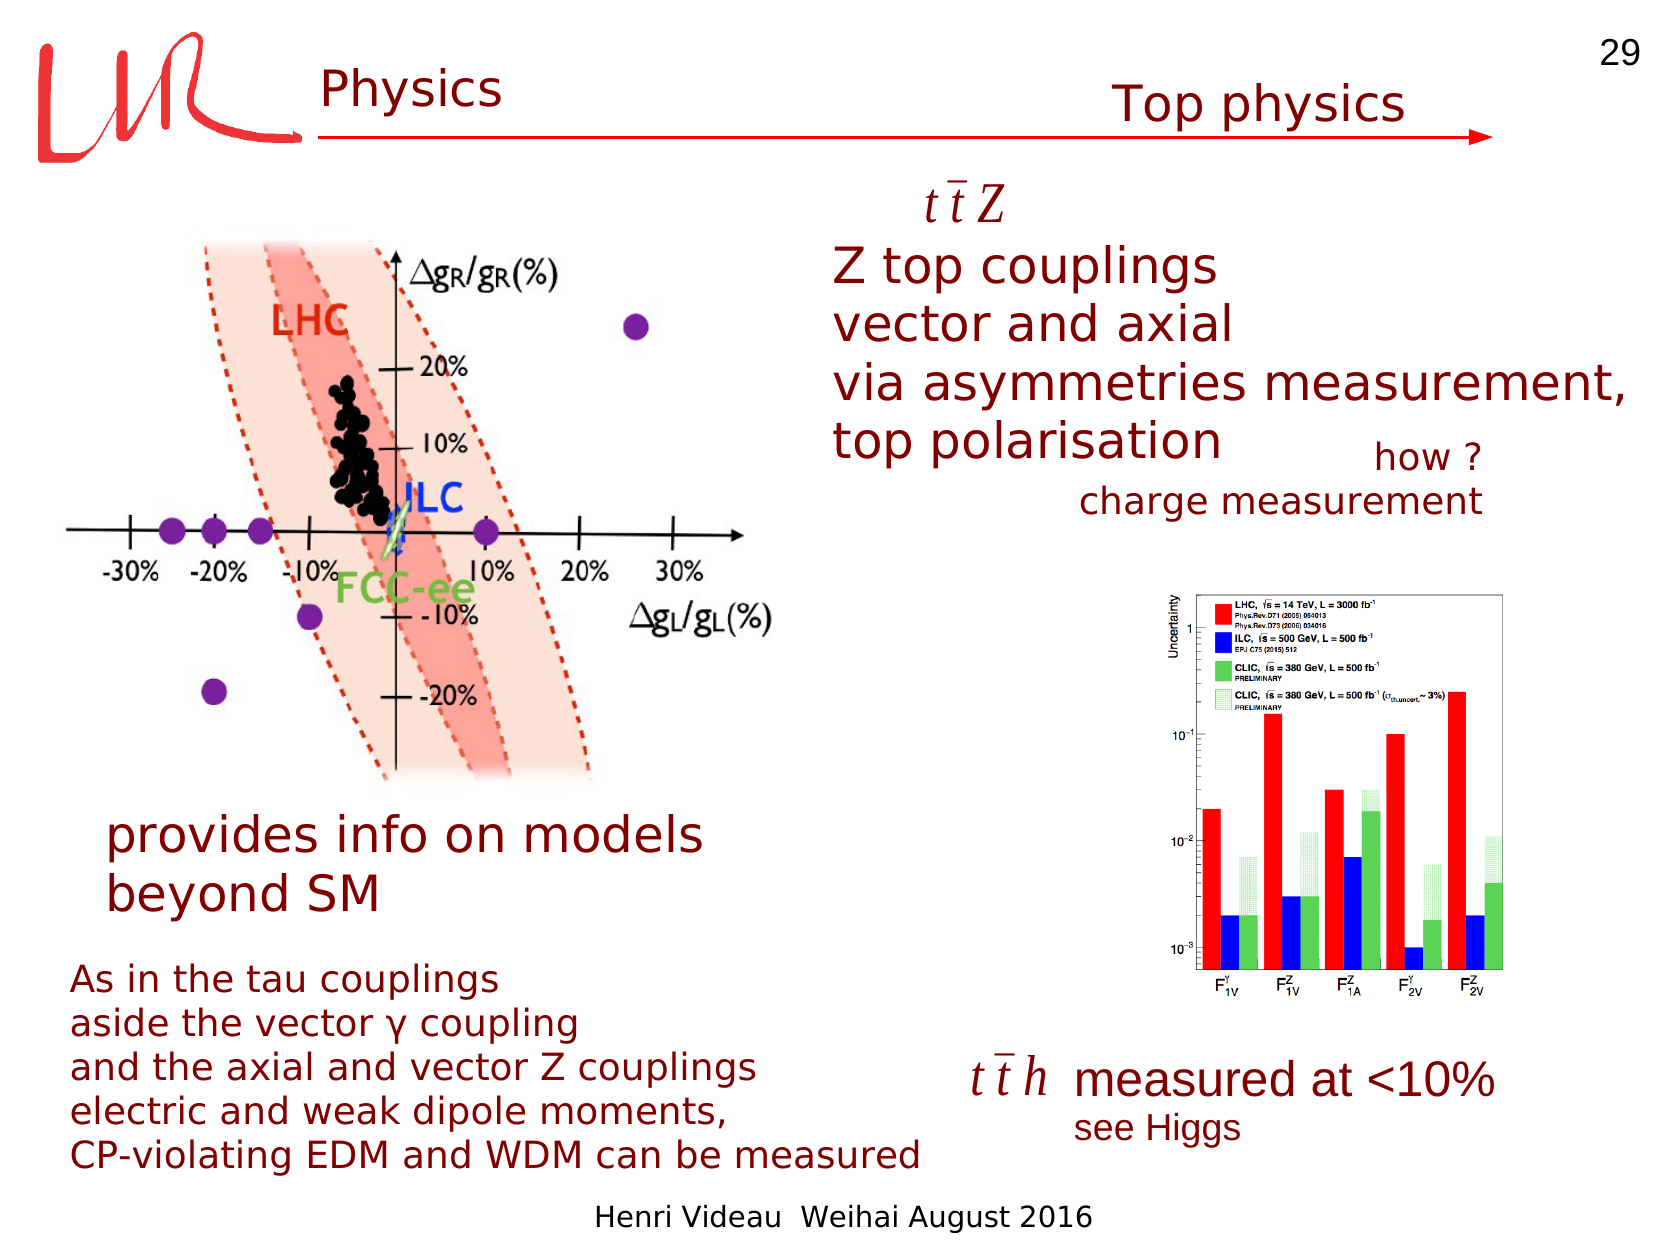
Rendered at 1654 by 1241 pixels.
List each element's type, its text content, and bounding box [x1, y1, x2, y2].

text_box how ? charge measurement [1078, 435, 1482, 524]
text_box Z top couplings vector and axial via asymmetries measurement, top polarisation [832, 236, 1647, 471]
text_box As in the tau couplings aside the vector γ coupling and the axial and vector Z couplings electric and weak dipole moments, CP-violating EDM and WDM can be measured [69, 957, 921, 1178]
chart [918, 170, 1014, 235]
text_box provides info on models beyond SM [105, 806, 705, 924]
text_box measured at <10% see Higgs [1073, 1050, 1498, 1149]
picture [25, 211, 826, 803]
picture [1134, 571, 1522, 1045]
picture [38, 32, 302, 163]
text_box Top physics [1112, 74, 1400, 134]
chart [964, 1043, 1055, 1108]
